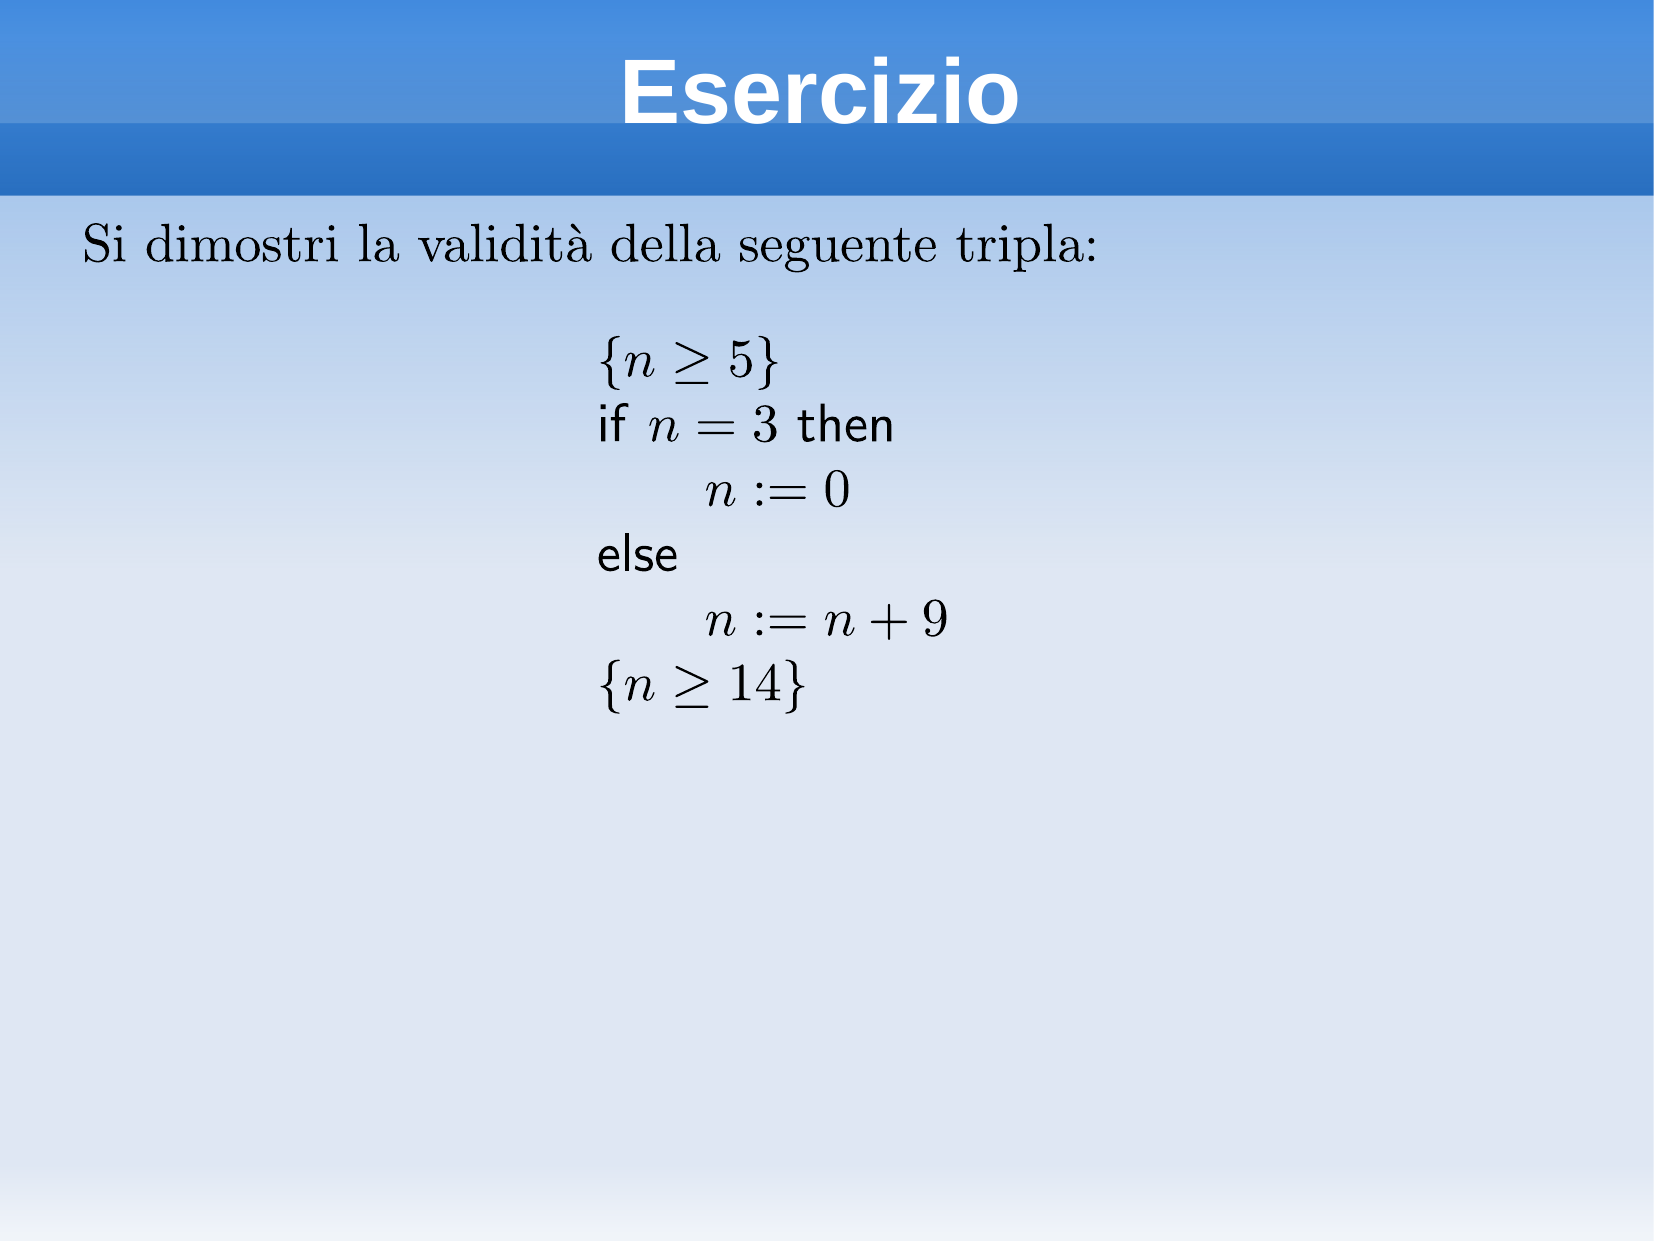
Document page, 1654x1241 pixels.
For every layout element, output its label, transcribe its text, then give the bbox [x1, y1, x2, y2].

text_box [81, 223, 1099, 714]
title Esercizio [76, 0, 1565, 196]
picture [0, 0, 1654, 1241]
